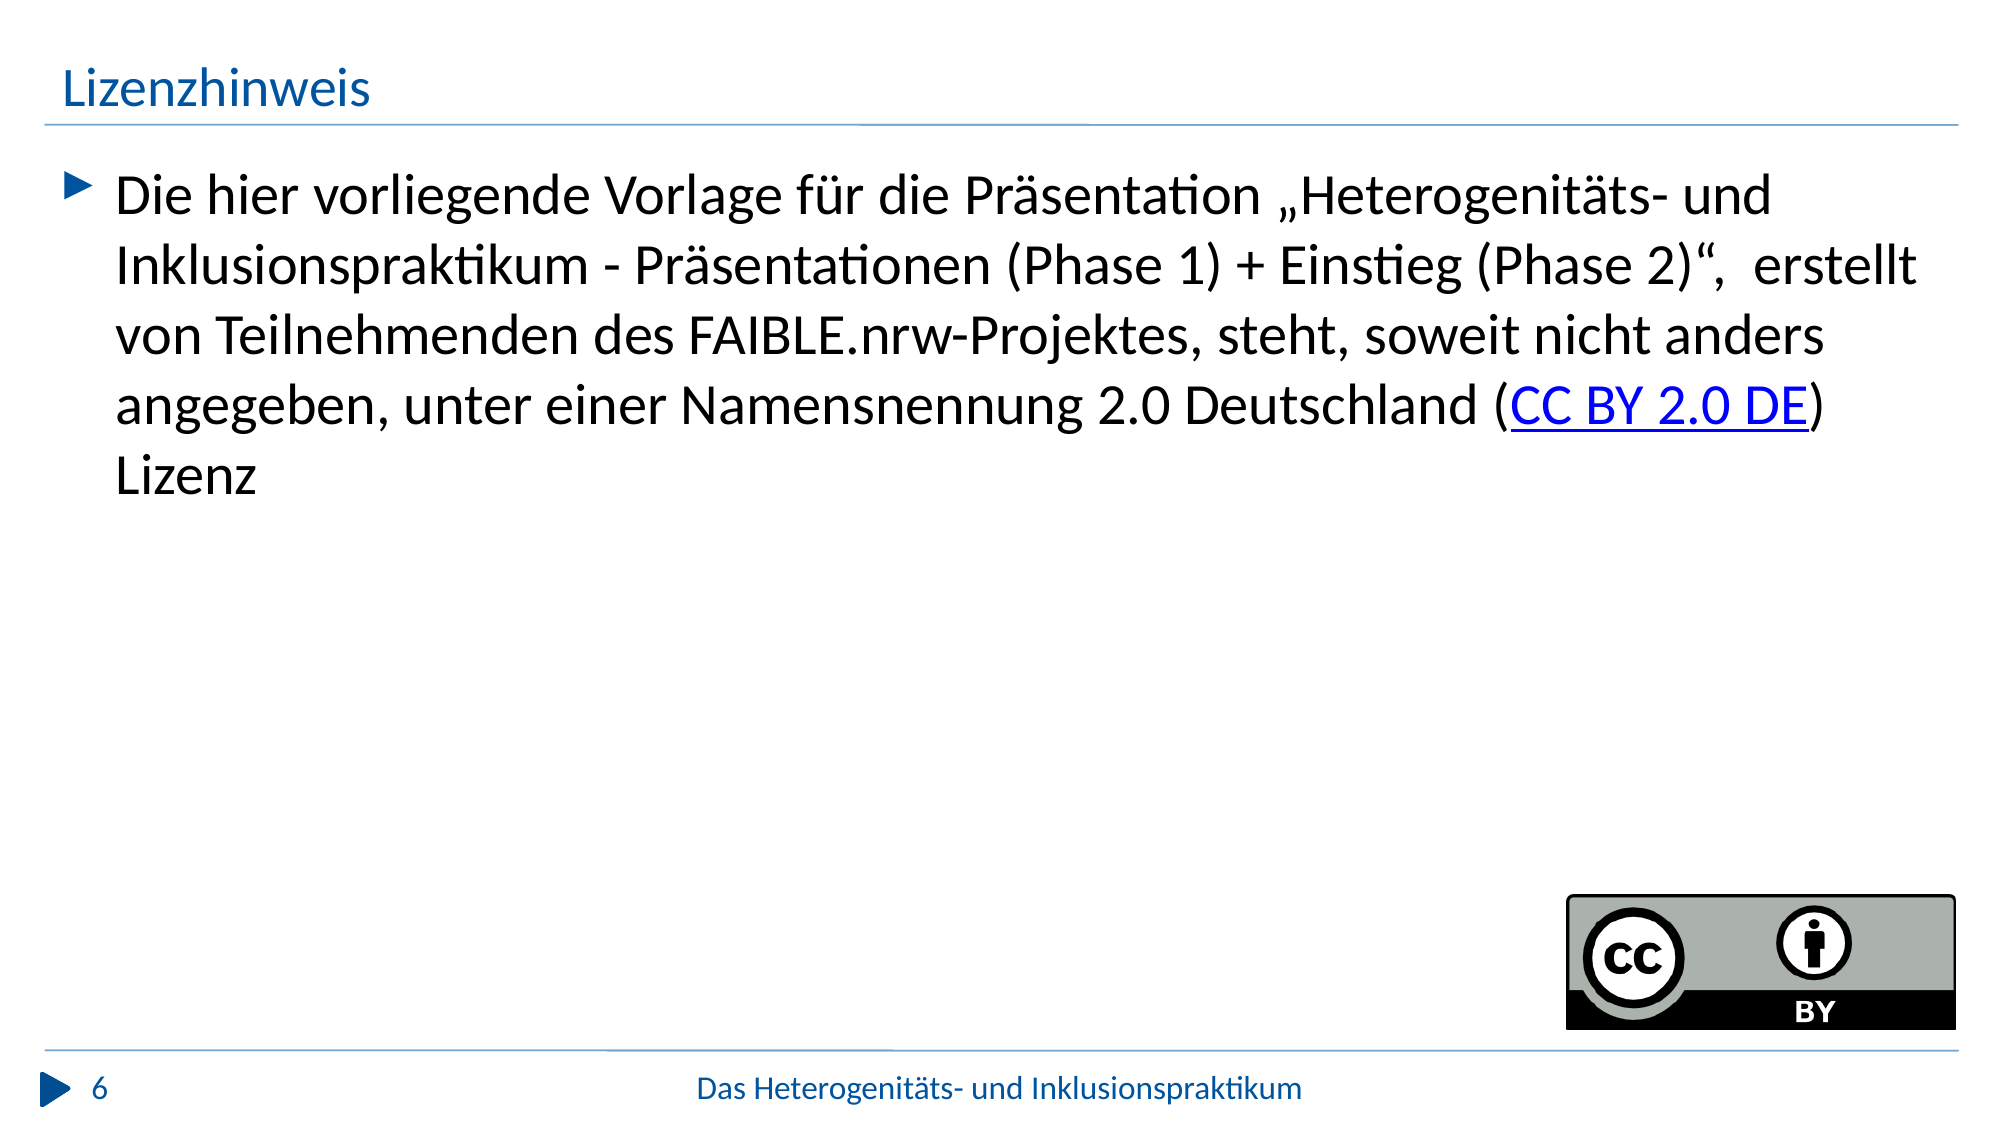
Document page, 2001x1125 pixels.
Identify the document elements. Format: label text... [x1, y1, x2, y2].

picture [1566, 894, 1956, 1030]
title Lizenzhinweis [47, 42, 1959, 125]
footer Das Heterogenitäts- und Inklusionspraktikum [488, 1058, 1512, 1119]
list Die hier vorliegende Vorlage für die Präsentation „Heterogenitäts- und Inklusionspraktikum - Präsentationen (Phase 1) + Einstieg (Phase 2)“, erstellt von Teilnehmenden des FAIBLE.nrw-Projektes, steht, soweit nicht anders angegeben, unter einer Namensnennung 2.0 Deutschland (CC BY 2.0 DE) Lizenz [44, 149, 1959, 1035]
